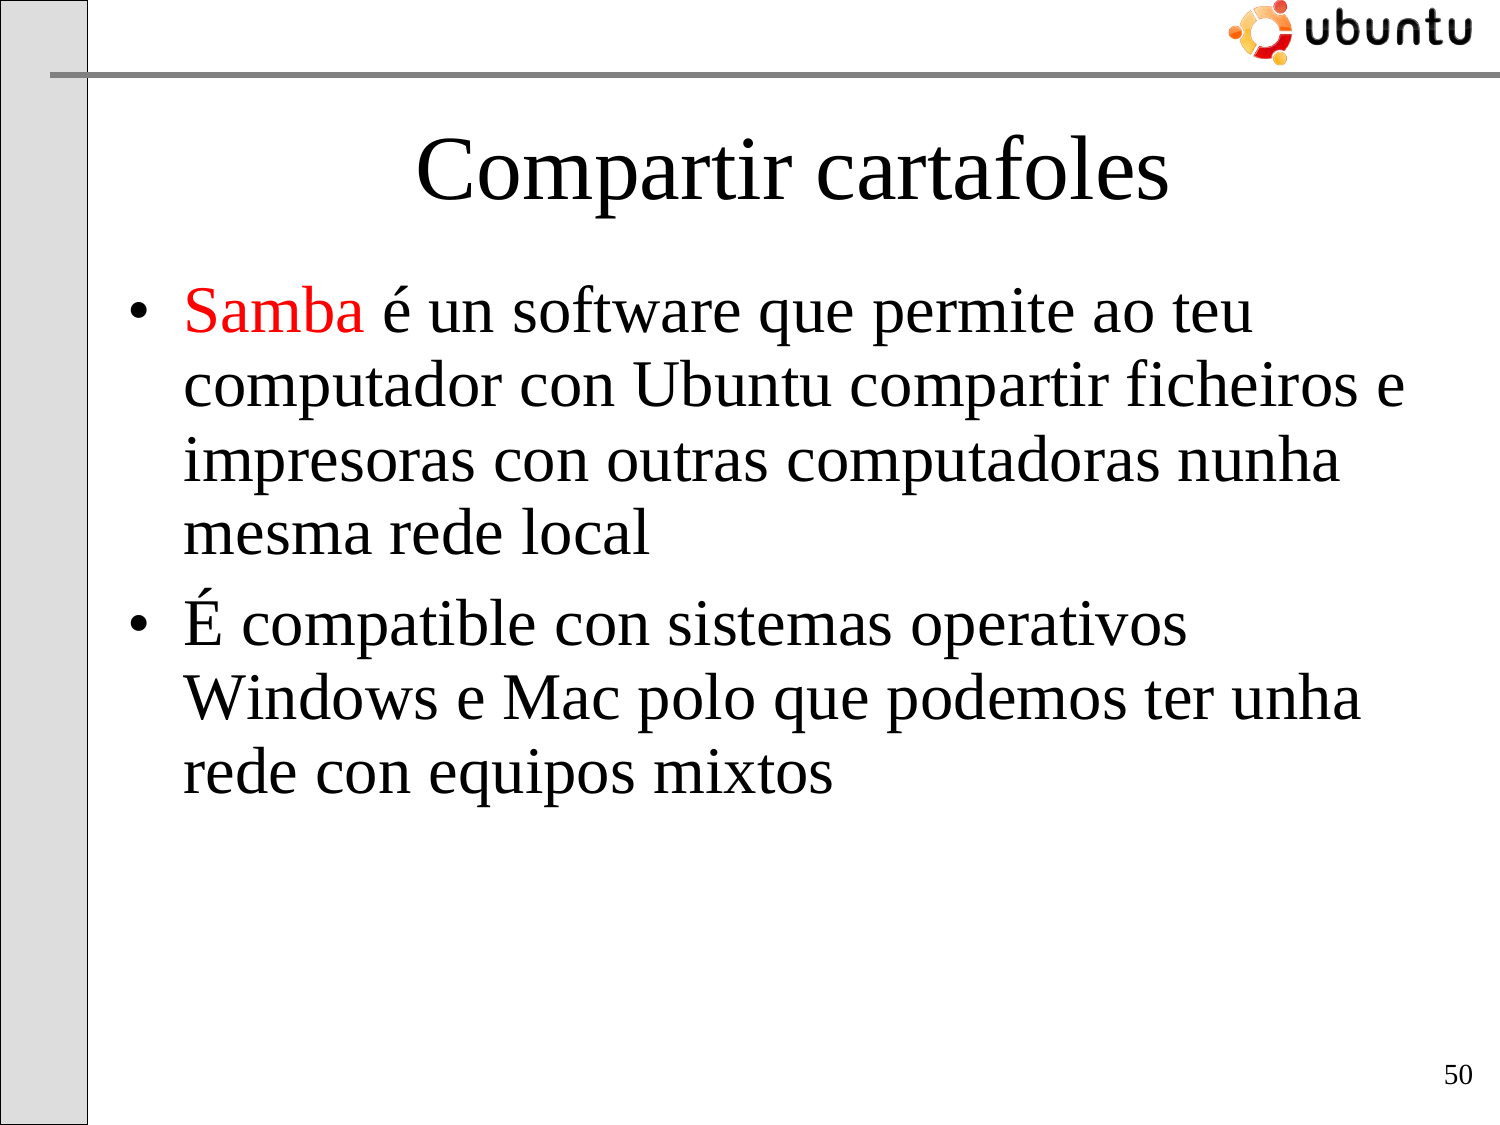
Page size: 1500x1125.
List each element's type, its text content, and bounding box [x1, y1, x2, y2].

picture [1221, 0, 1483, 71]
title Compartir cartafoles [112, 99, 1477, 237]
list Samba é un software que permite ao teu computador con Ubuntu compartir ficheiros e impresoras con outras computadoras nunha mesma rede local É compatible con sistemas operativos Windows e Mac polo que podemos ter unha rede con equipos mixtos [112, 265, 1477, 1125]
